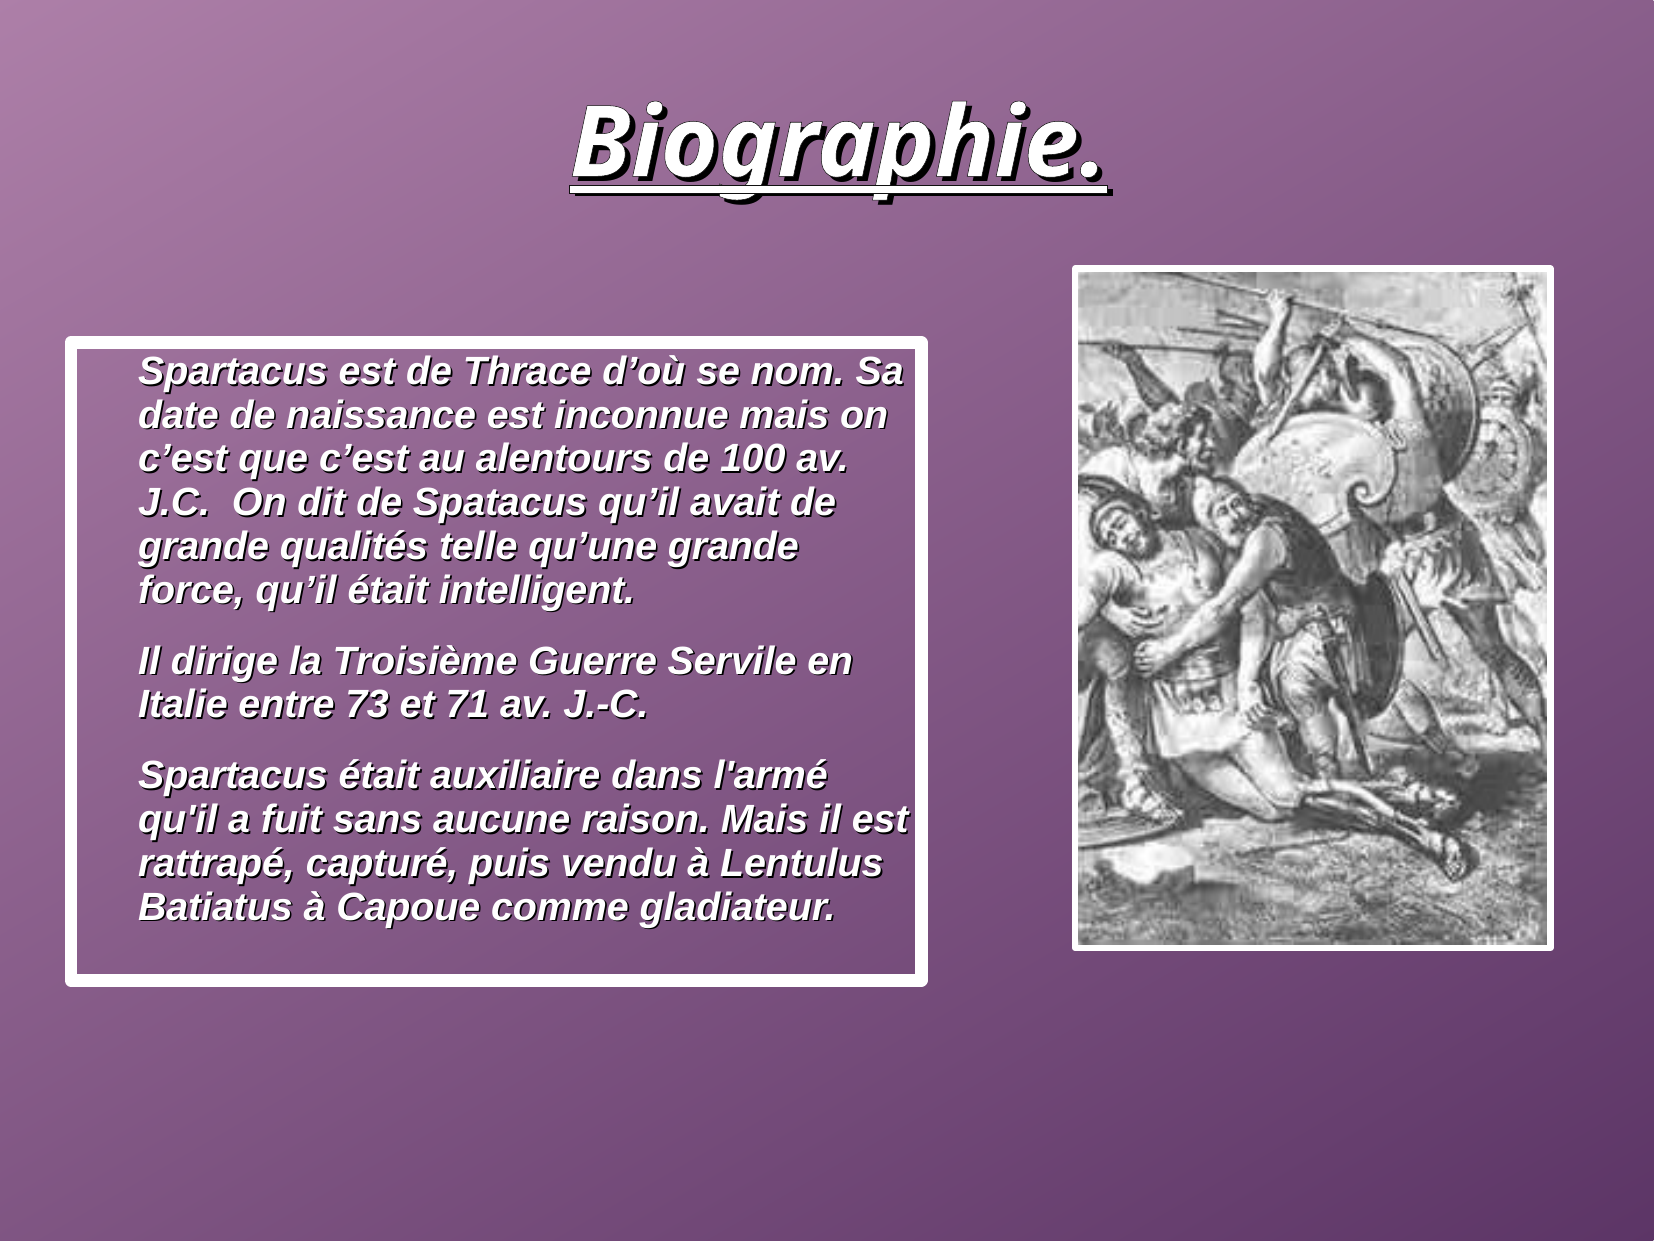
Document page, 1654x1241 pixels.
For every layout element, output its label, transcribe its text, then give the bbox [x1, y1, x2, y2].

picture [1078, 271, 1548, 945]
list Spartacus est de Thrace d’où se nom. Sa date de naissance est inconnue mais on c’est que c’est au alentours de 100 av. J.C. On dit de Spatacus qu’il avait de grande qualités telle qu’une grande force, qu’il était intelligent. Il dirige la Troisième Guerre Servile en Italie entre 73 et 71 av. J.-C. Spartacus était auxiliaire dans l'armé qu'il a fuit sans aucune raison. Mais il est rattrapé, capturé, puis vendu à Lentulus Batiatus à Capoue comme gladiateur. [70, 342, 922, 981]
title Biographie. [94, 35, 1583, 241]
